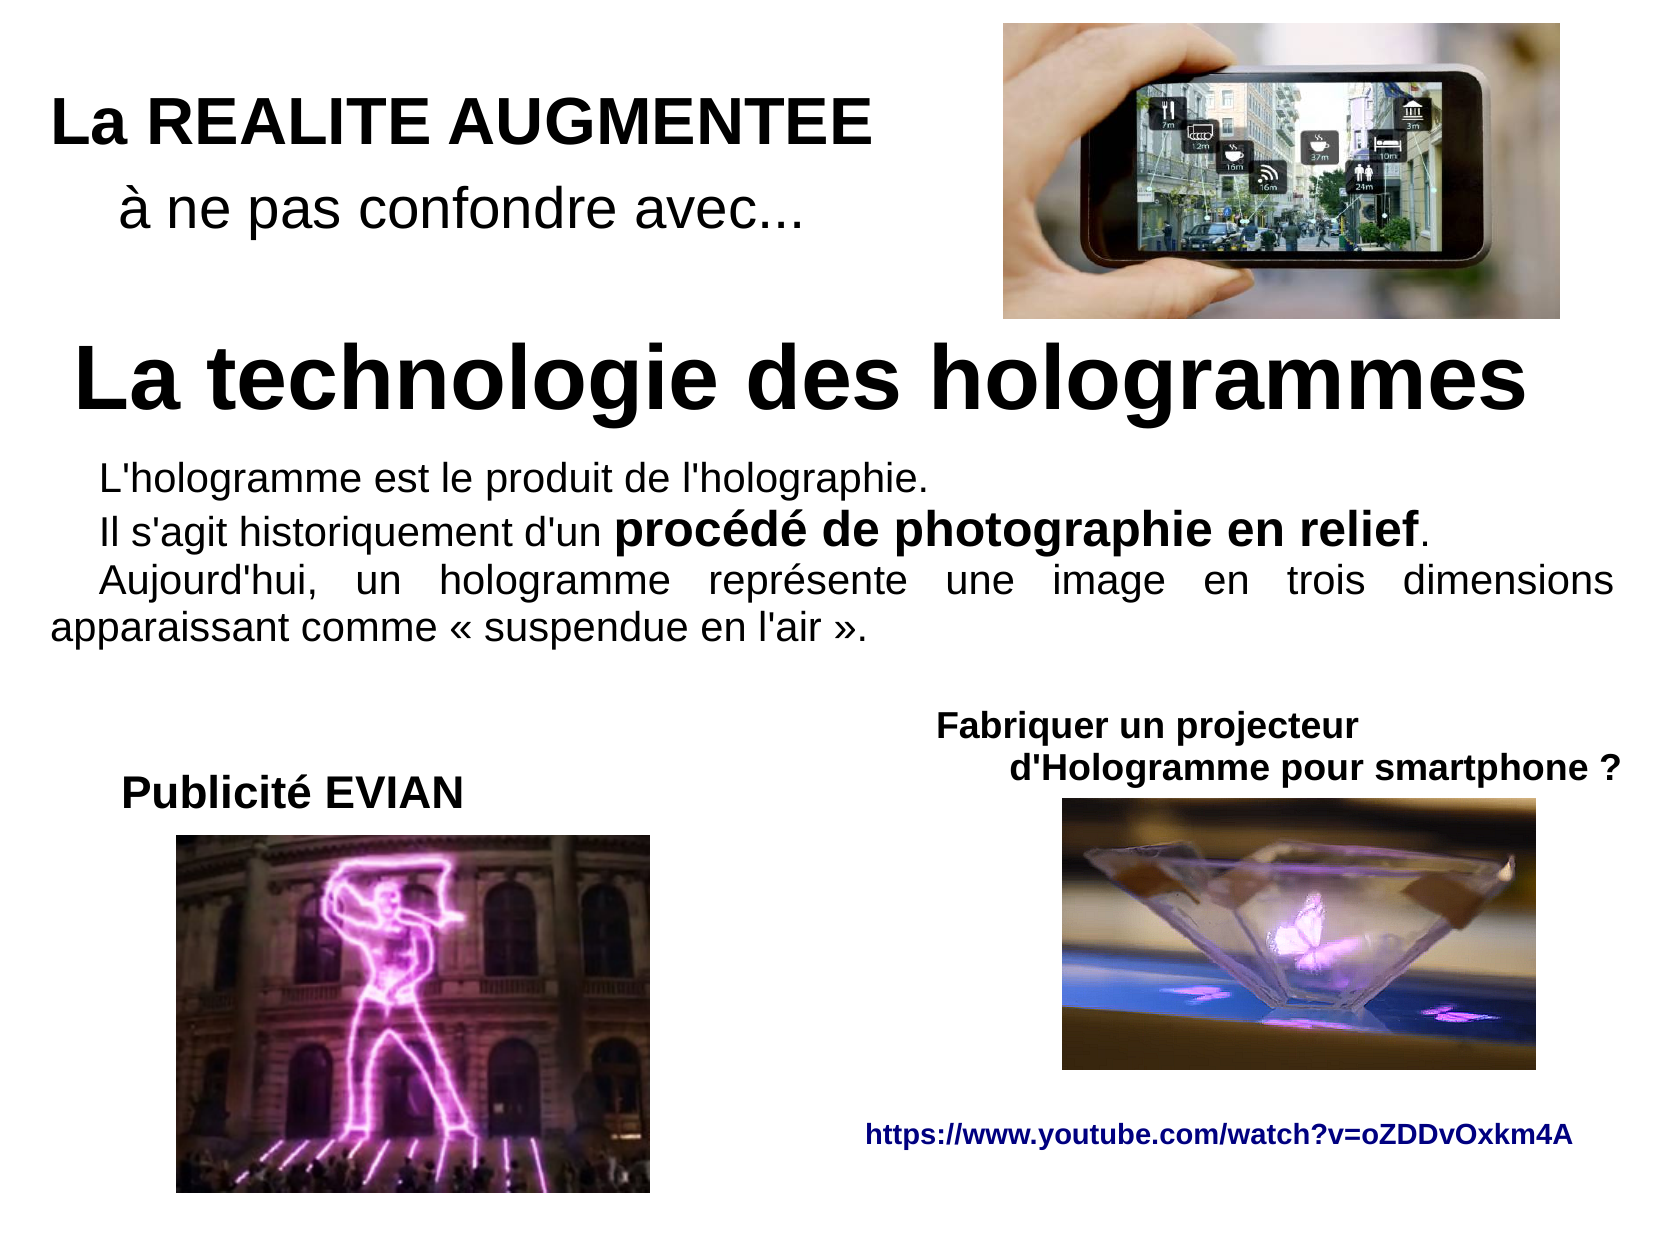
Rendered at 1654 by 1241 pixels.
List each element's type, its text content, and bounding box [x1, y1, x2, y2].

text_box La REALITE AUGMENTEE [35, 76, 934, 166]
text_box Fabriquer un projecteur d'Hologramme pour smartphone ? [921, 696, 1642, 799]
text_box https://www.youtube.com/watch?v=oZDDvOxkm4A [850, 1110, 1630, 1159]
picture [1003, 23, 1560, 318]
picture [176, 835, 650, 1193]
text_box à ne pas confondre avec... [70, 168, 934, 249]
text_box La technologie des hologrammes [59, 318, 1560, 438]
picture [1062, 799, 1536, 1071]
text_box L'hologramme est le produit de l'holographie. Il s'agit historiquement d'un procédé de photographie en relief. Aujourd'hui, un hologramme représente une image en trois dimensions apparaissant comme « suspendue en l'air ». [35, 447, 1630, 660]
text_box Publicité EVIAN [106, 759, 709, 827]
